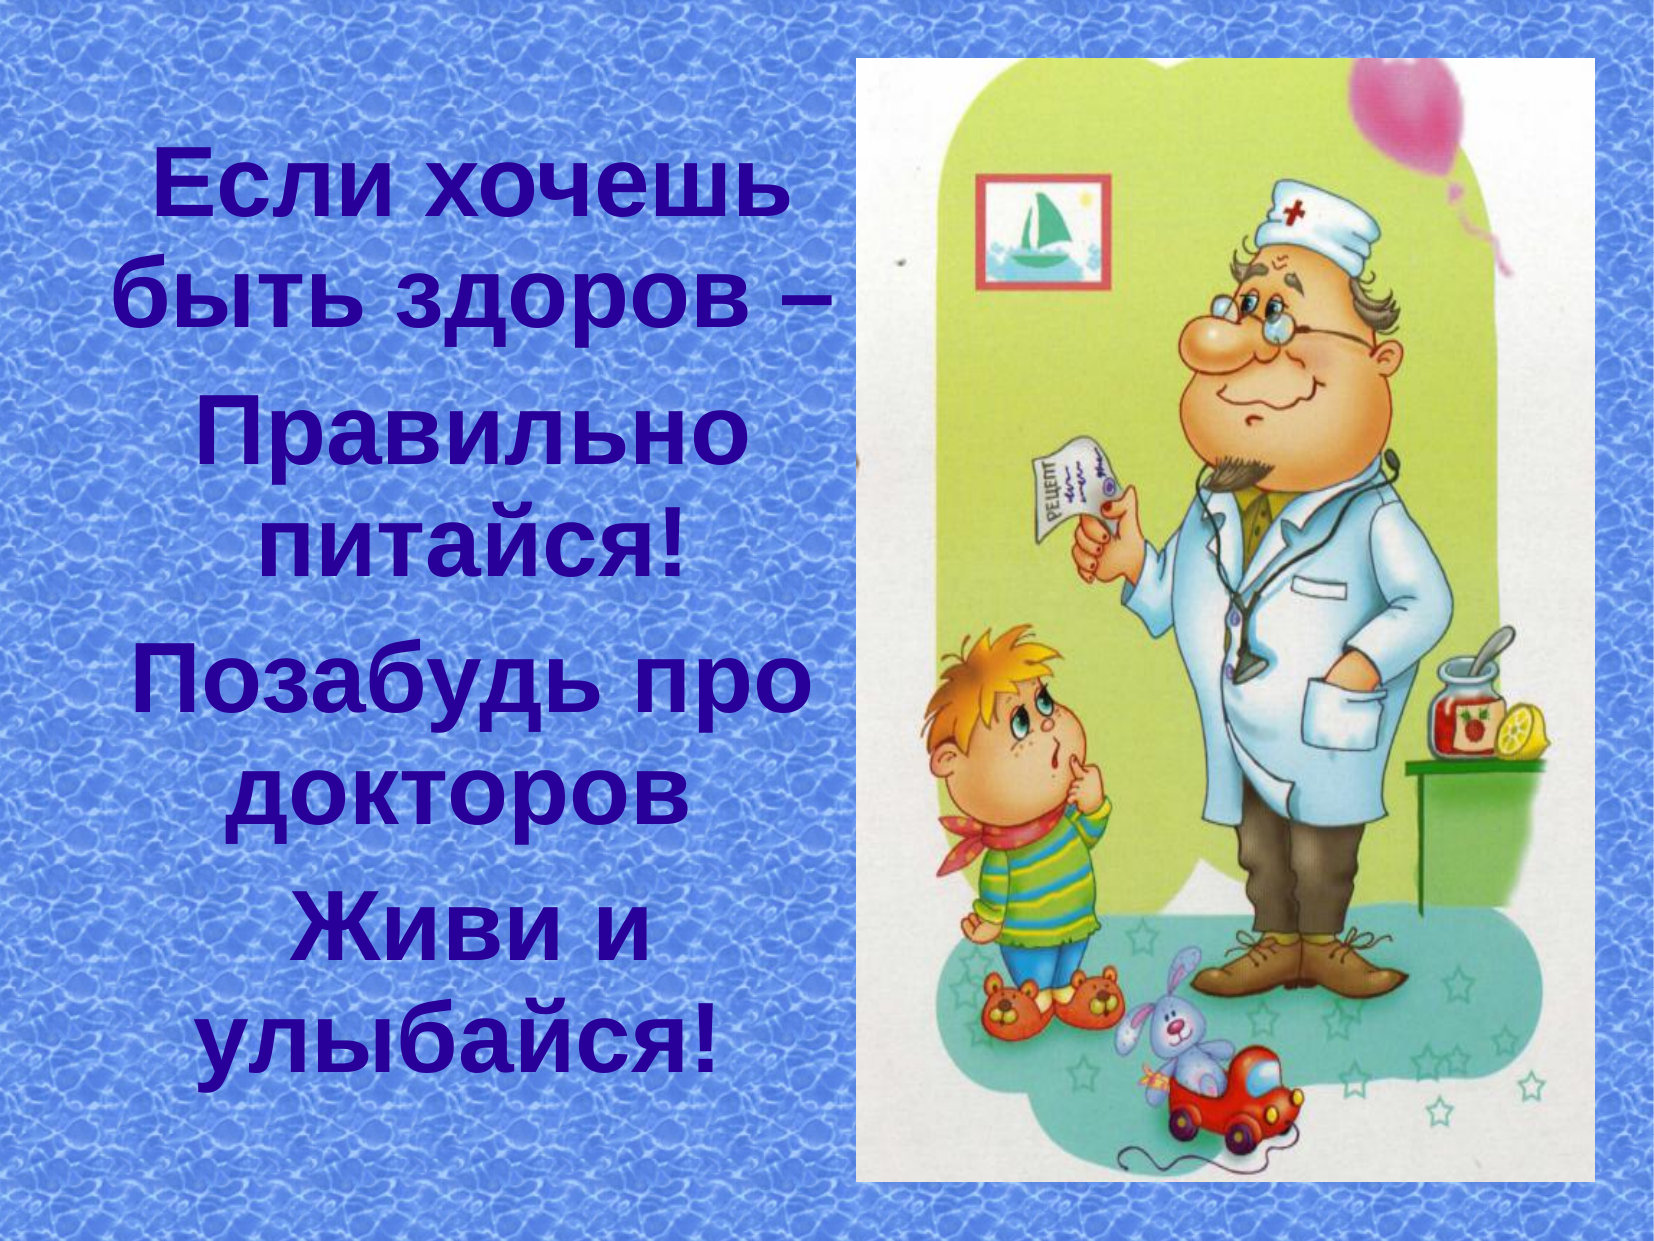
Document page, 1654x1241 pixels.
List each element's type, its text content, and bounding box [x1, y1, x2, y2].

text_box Если хочешь быть здоров – Правильно питайся! Позабудь про докторов Живи и улыбайся! [88, 118, 857, 1123]
picture [0, 0, 1654, 1241]
